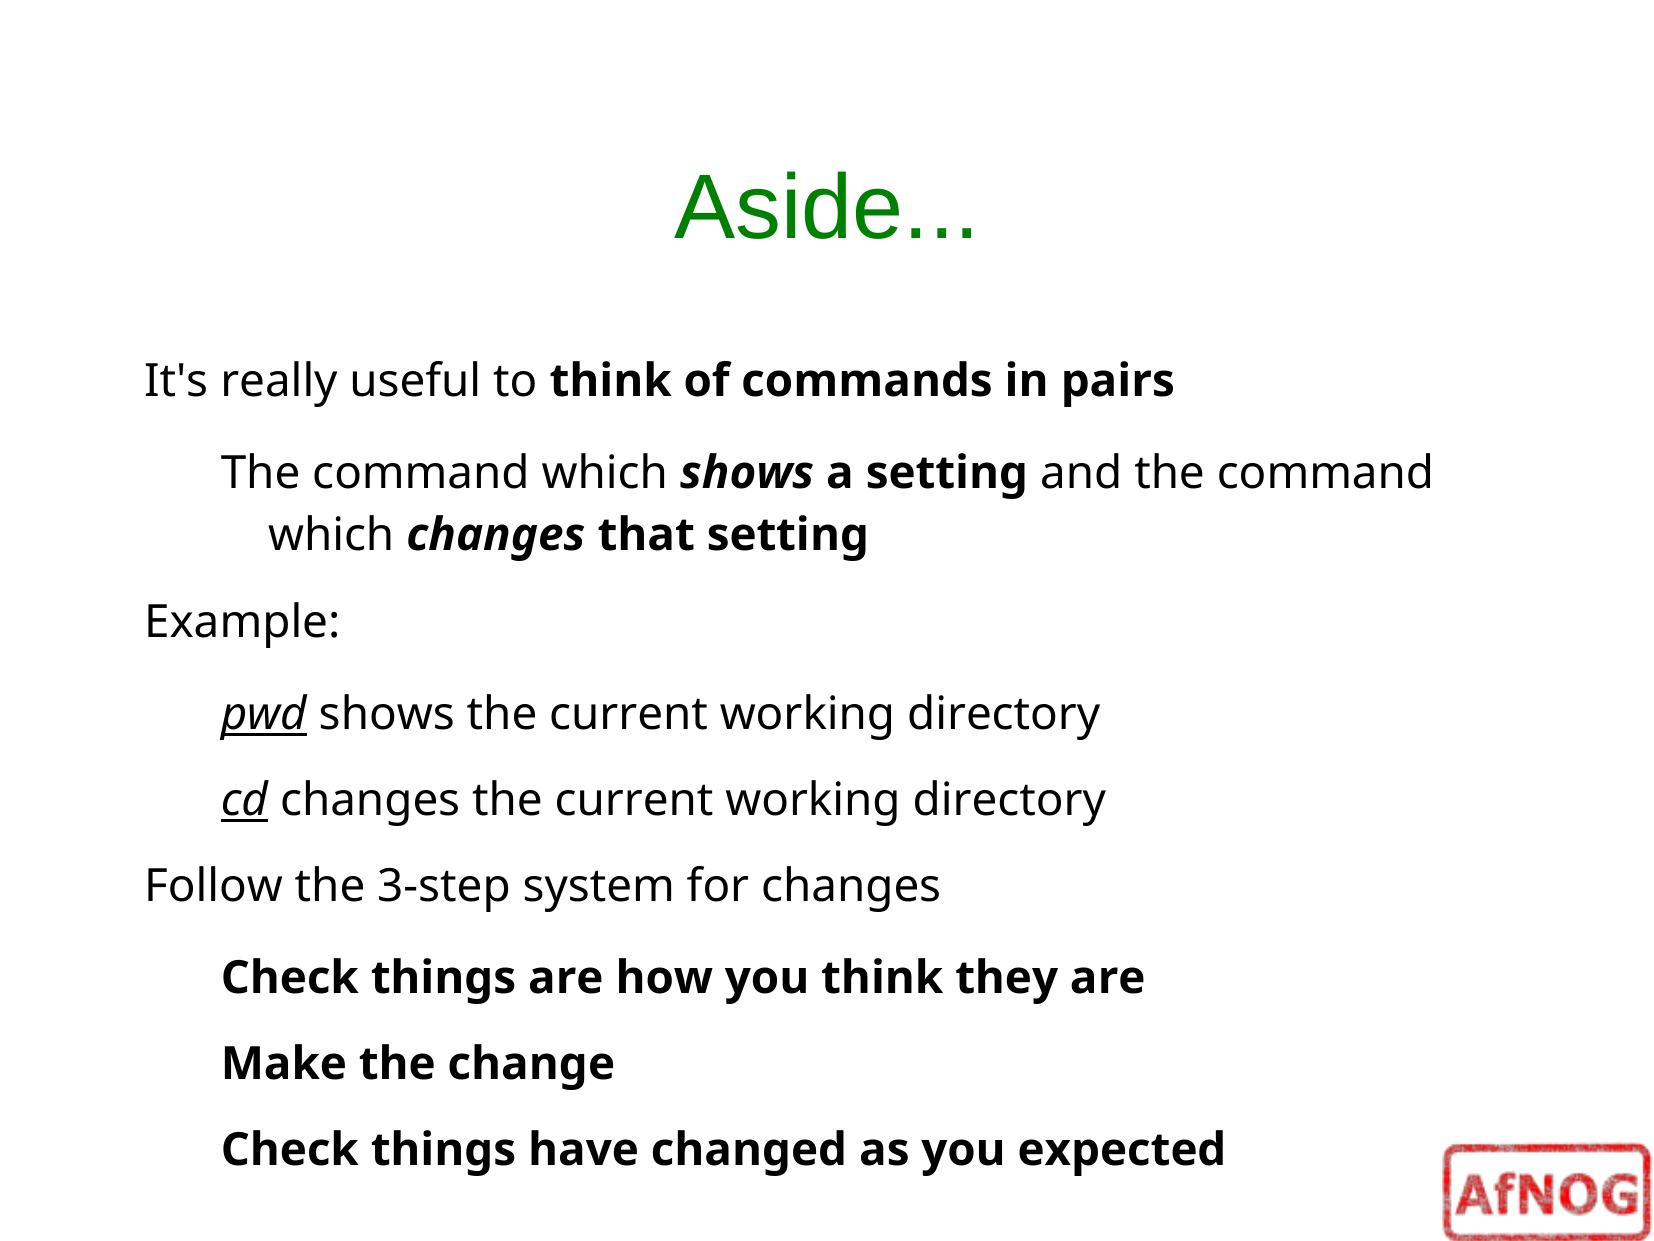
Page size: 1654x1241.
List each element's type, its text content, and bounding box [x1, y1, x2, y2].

title Aside... [121, 102, 1534, 310]
picture [1441, 1141, 1654, 1241]
list It's really useful to think of commands in pairs The command which shows a setting and the command which changes that setting Example: pwd shows the current working directory cd changes the current working directory Follow the 3-step system for changes Check things are how you think they are Make the change Check things have changed as you expected [126, 347, 1539, 1129]
